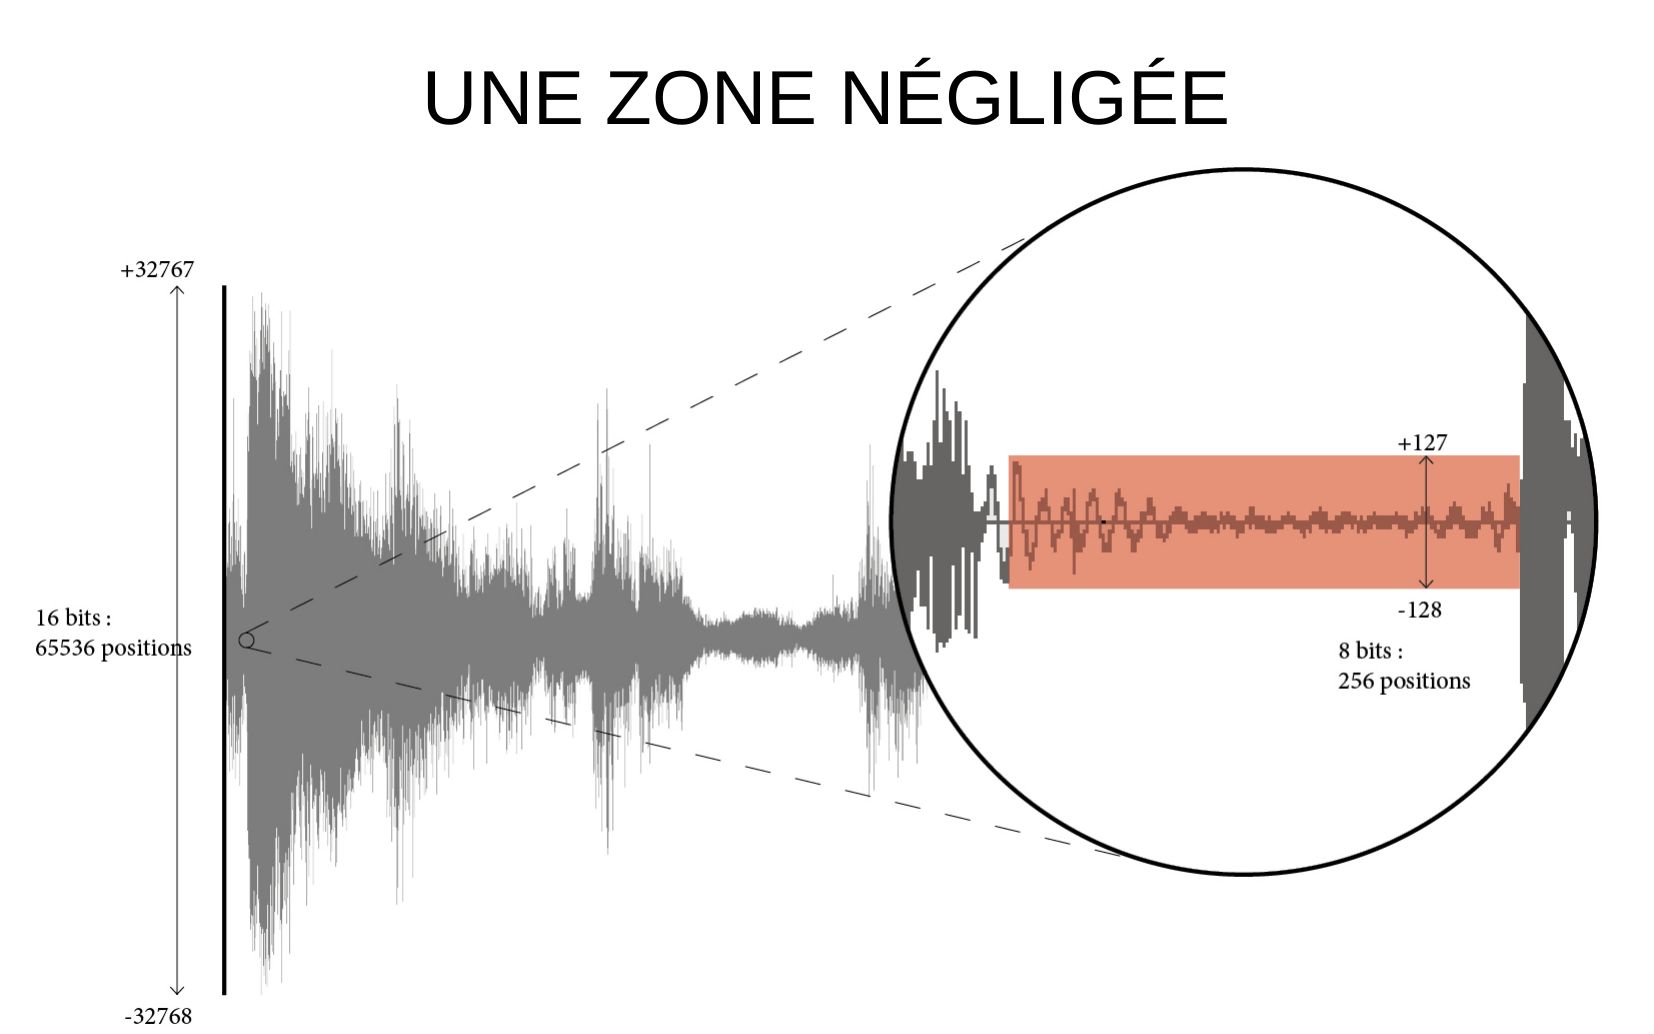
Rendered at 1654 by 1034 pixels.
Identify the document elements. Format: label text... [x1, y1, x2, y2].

picture [0, 123, 1643, 1034]
title UNE ZONE NÉGLIGÉE [82, 11, 1571, 185]
